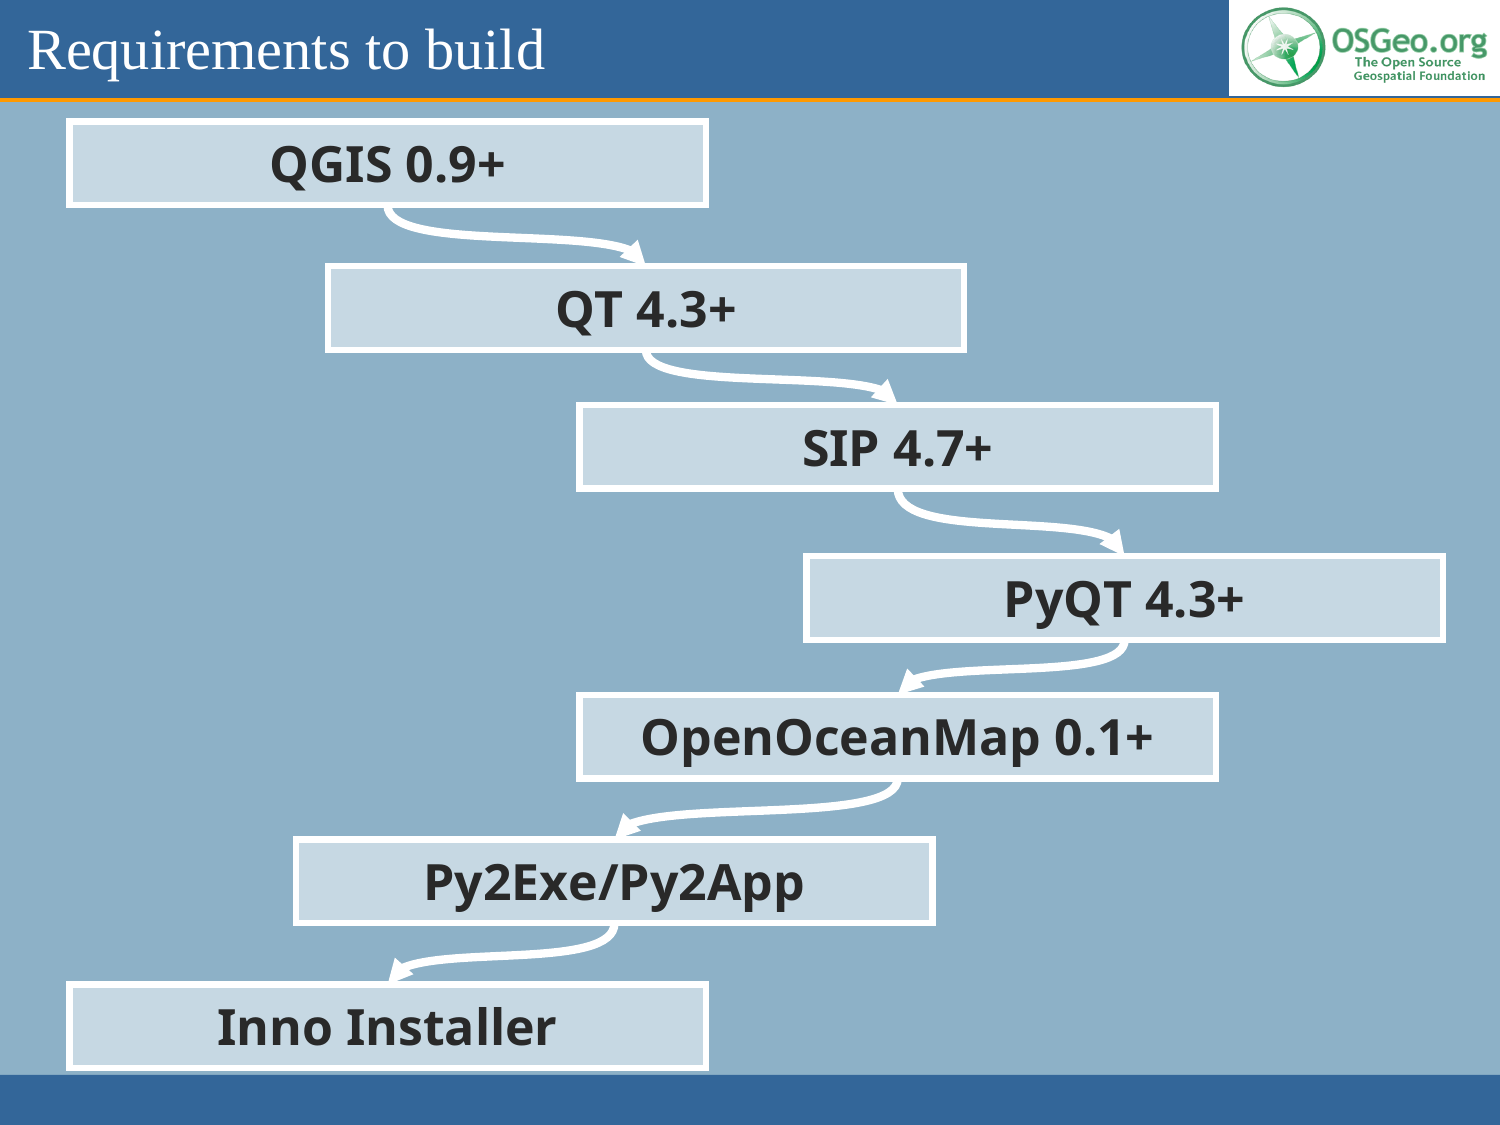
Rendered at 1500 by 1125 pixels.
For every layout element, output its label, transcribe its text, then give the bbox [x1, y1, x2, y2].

text_box Inno Installer [69, 984, 706, 1069]
text_box OpenOceanMap 0.1+ [579, 694, 1216, 779]
text_box QGIS 0.9+ [69, 121, 706, 206]
picture [1228, 0, 1500, 97]
text_box PyQT 4.3+ [806, 556, 1443, 640]
text_box Py2Exe/Py2App [296, 839, 933, 924]
text_box SIP 4.7+ [579, 404, 1216, 489]
title Requirements to build [12, 0, 1091, 100]
text_box QT 4.3+ [327, 266, 965, 351]
